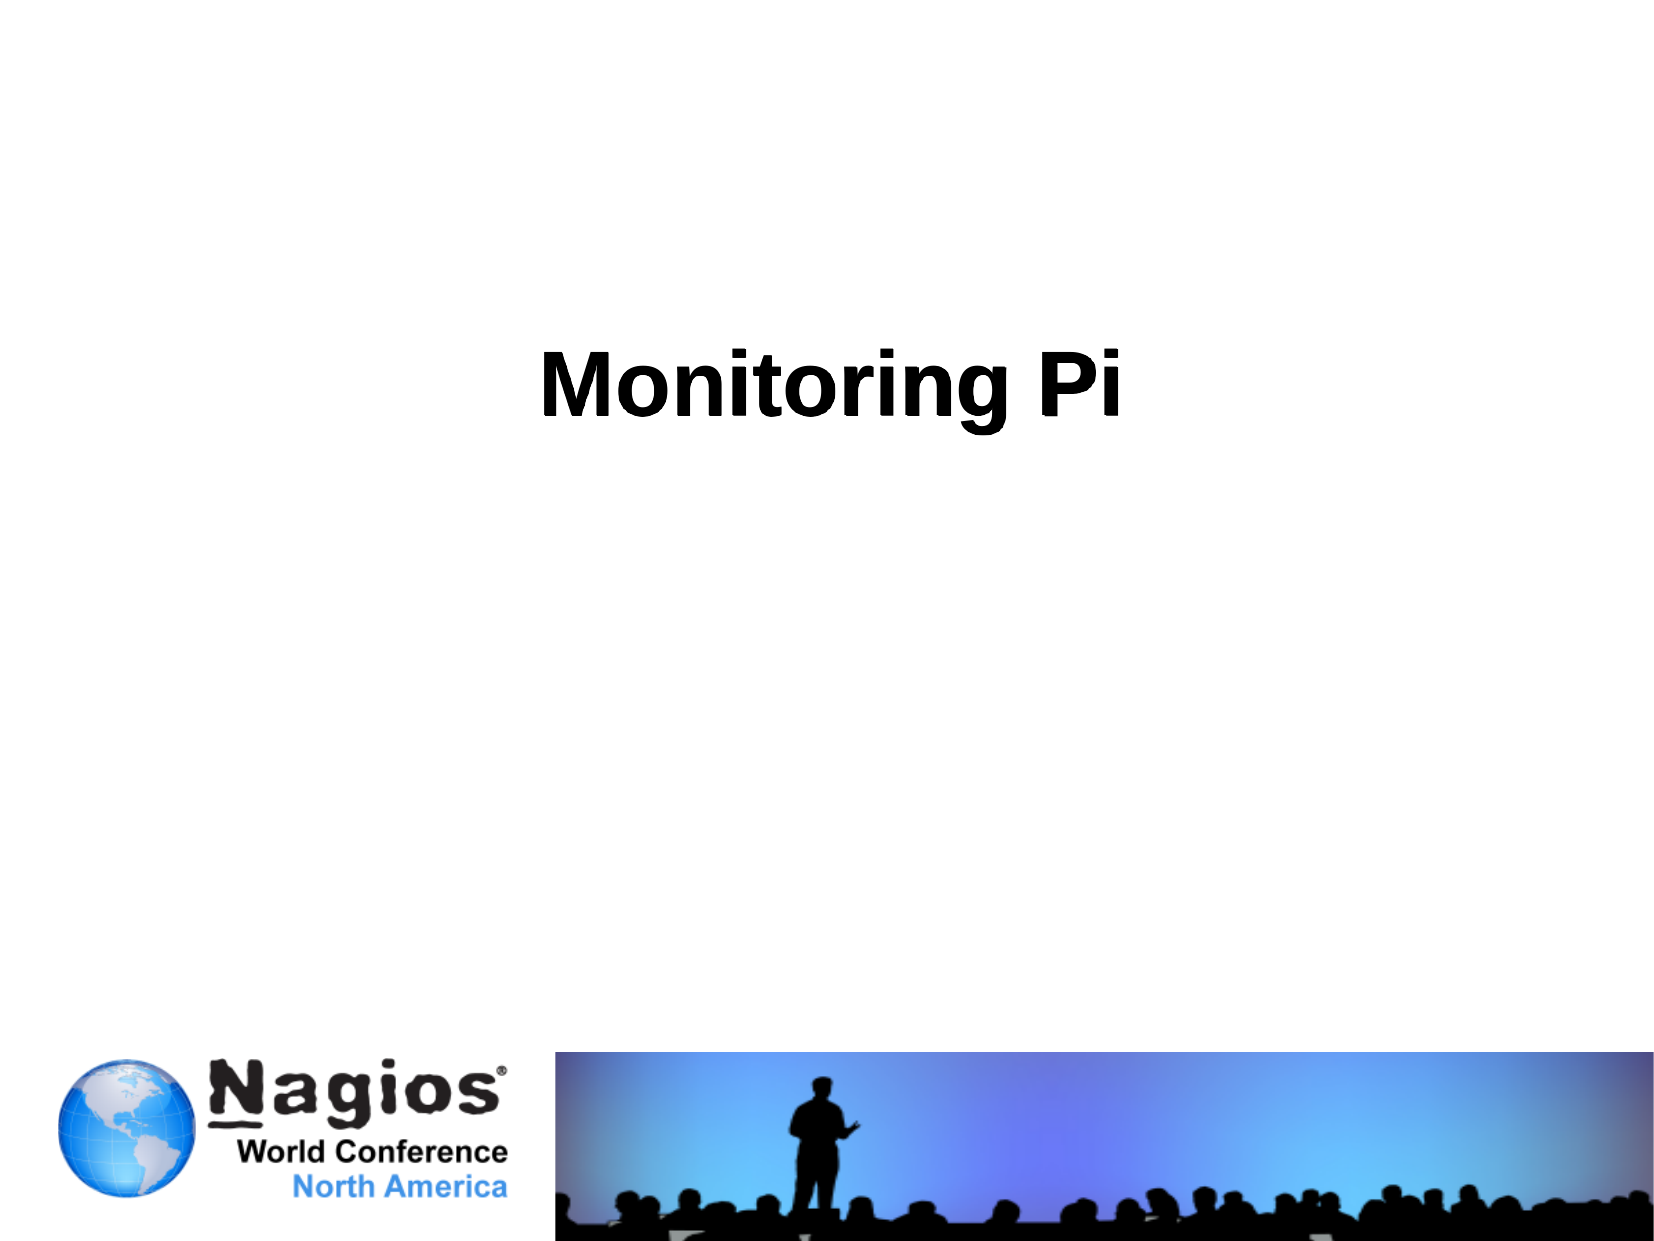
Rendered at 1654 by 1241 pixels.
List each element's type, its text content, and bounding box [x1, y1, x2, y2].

title Monitoring Pi [87, 280, 1576, 488]
picture [58, 1058, 509, 1228]
picture [555, 1052, 1654, 1241]
